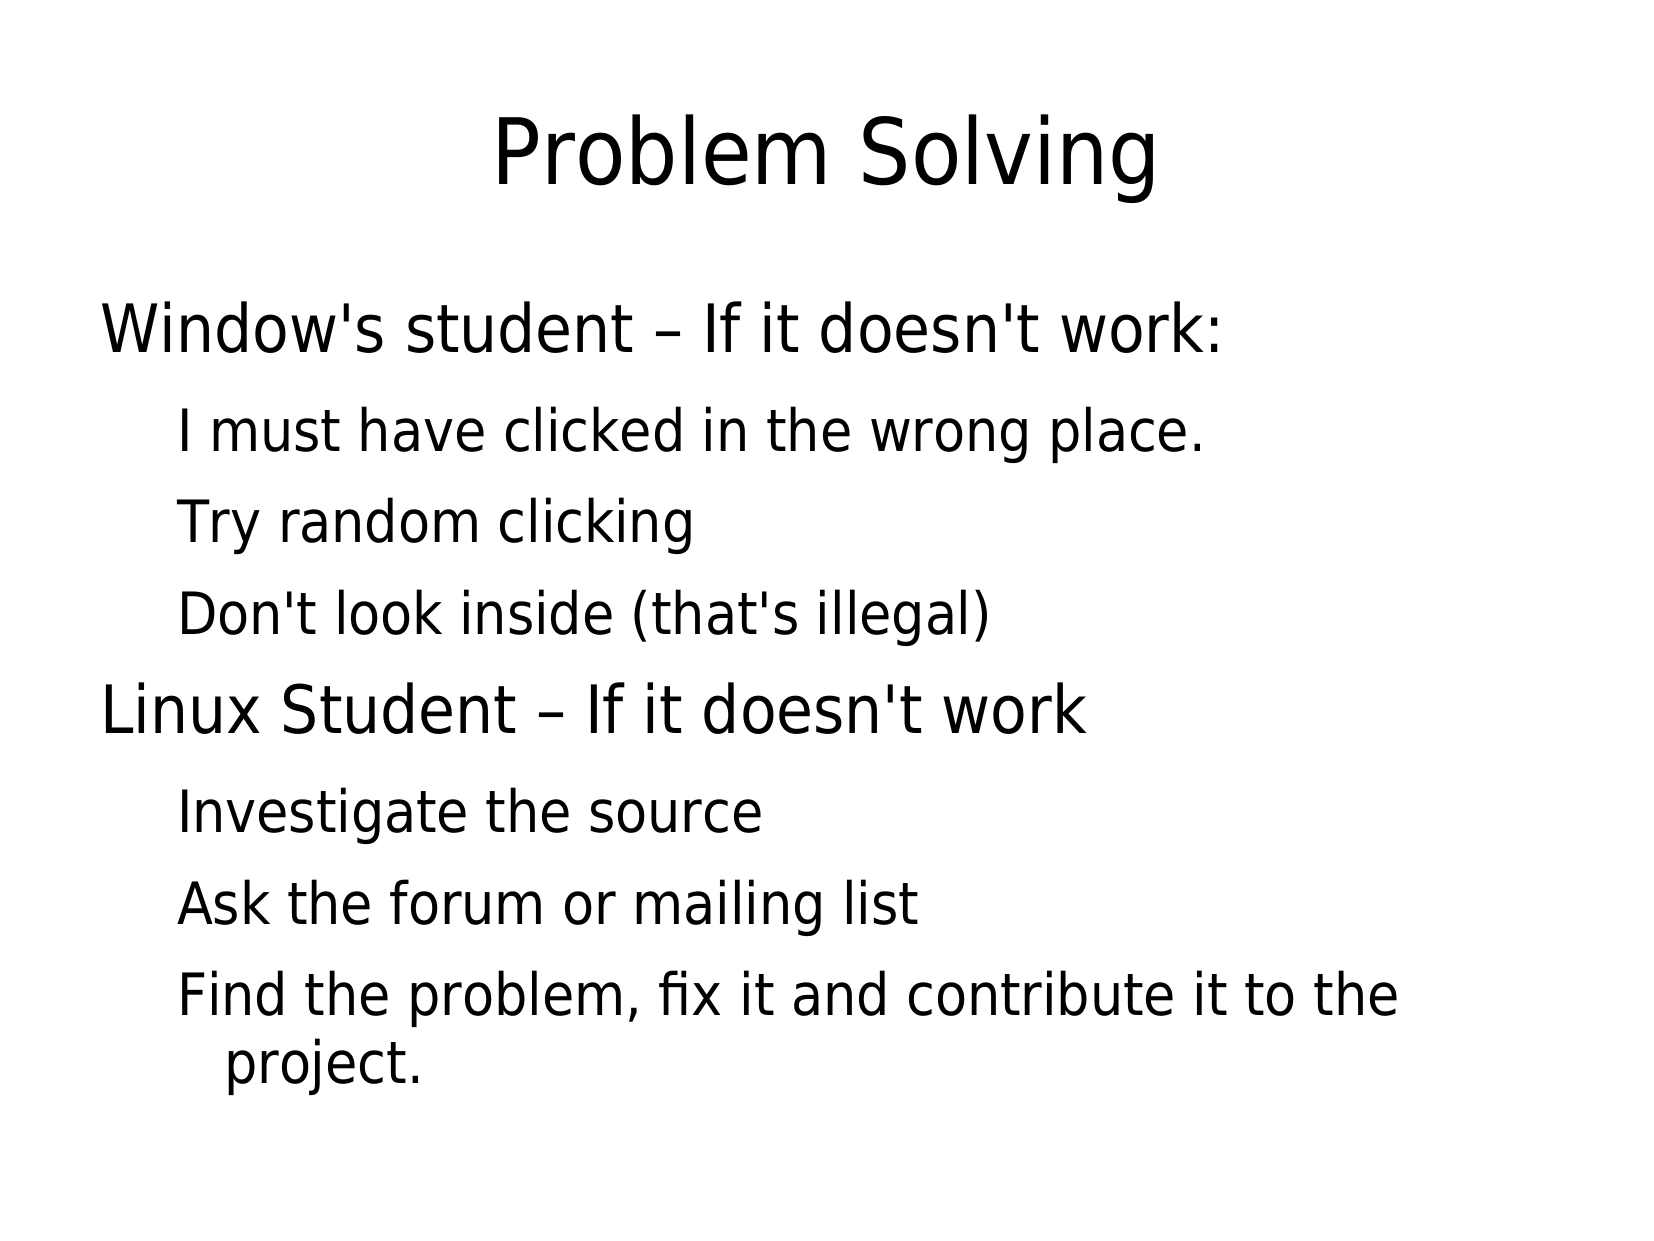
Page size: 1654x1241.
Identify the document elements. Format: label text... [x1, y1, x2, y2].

title Problem Solving [82, 49, 1571, 257]
list Window's student – If it doesn't work: I must have clicked in the wrong place. Try random clicking Don't look inside (that's illegal) Linux Student – If it doesn't work Investigate the source Ask the forum or mailing list Find the problem, fix it and contribute it to the project. [82, 290, 1571, 1109]
